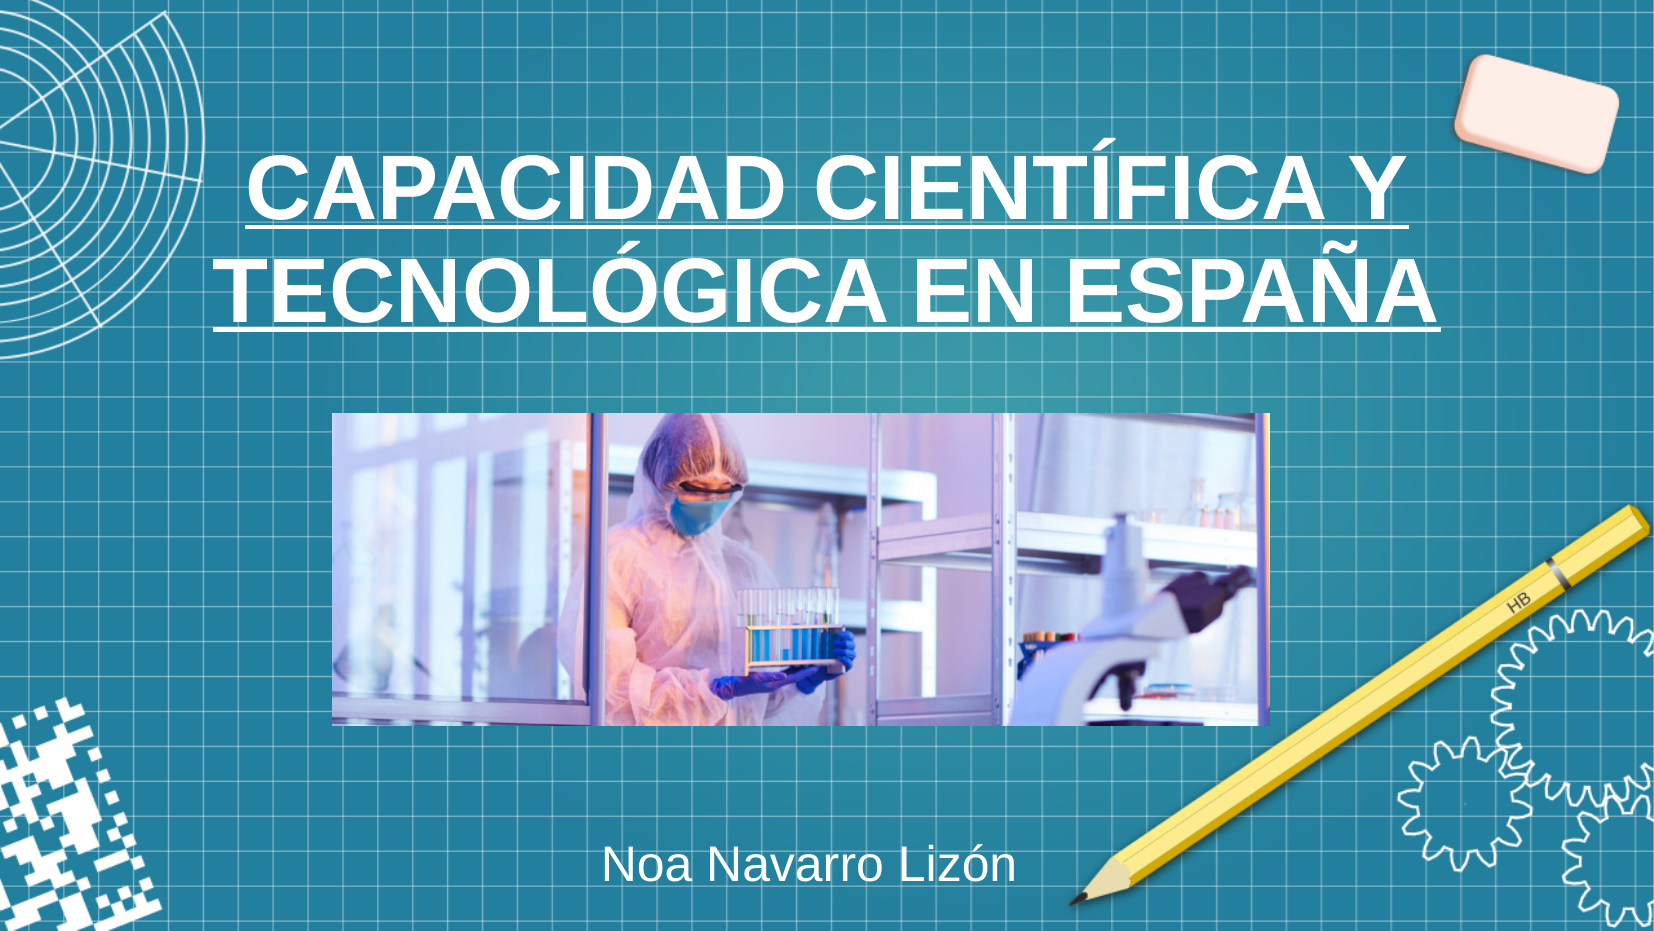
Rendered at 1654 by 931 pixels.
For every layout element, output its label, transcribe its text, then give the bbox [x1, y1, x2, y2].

subtitle Noa Navarro Lizón [289, 738, 1329, 931]
picture [0, 0, 1654, 931]
title CAPACIDAD CIENTÍFICA Y TECNOLÓGICA EN ESPAÑA [82, 132, 1571, 346]
